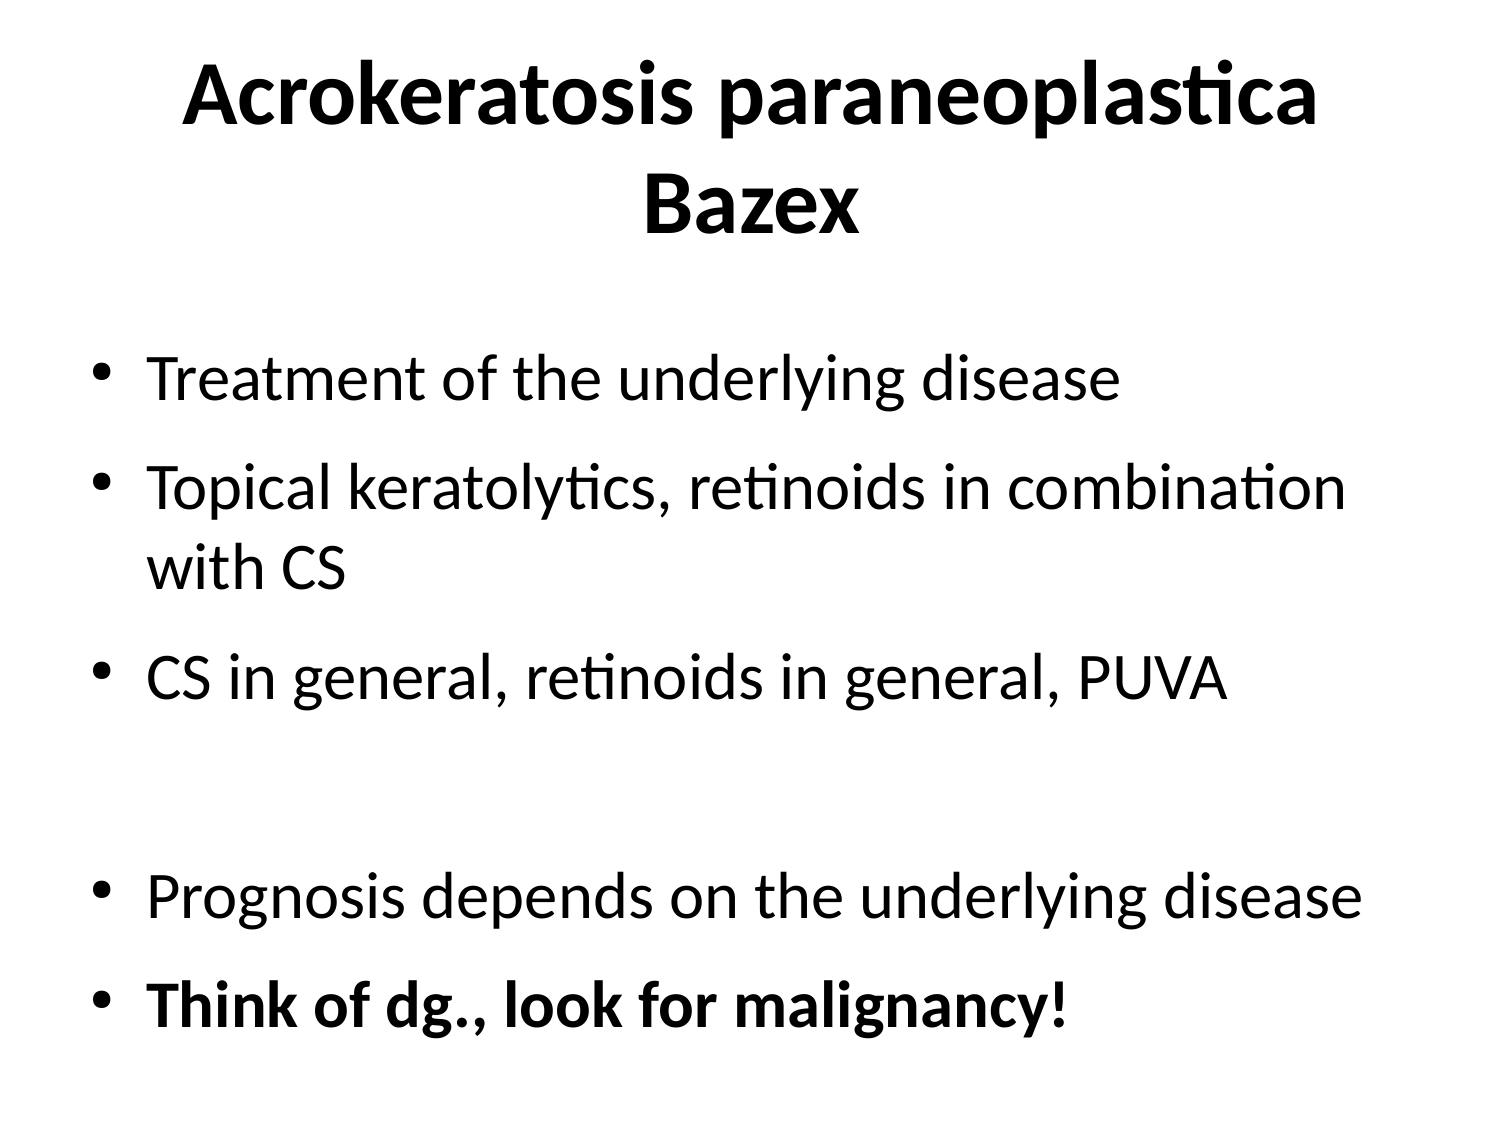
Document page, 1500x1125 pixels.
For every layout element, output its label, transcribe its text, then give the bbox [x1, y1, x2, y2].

list Treatment of the underlying disease Topical keratolytics, retinoids in combination with CS CS in general, retinoids in general, PUVA Prognosis depends on the underlying disease Think of dg., look for malignancy! [75, 326, 1459, 1125]
title Acrokeratosis paraneoplastica Bazex [76, 25, 1427, 120]
